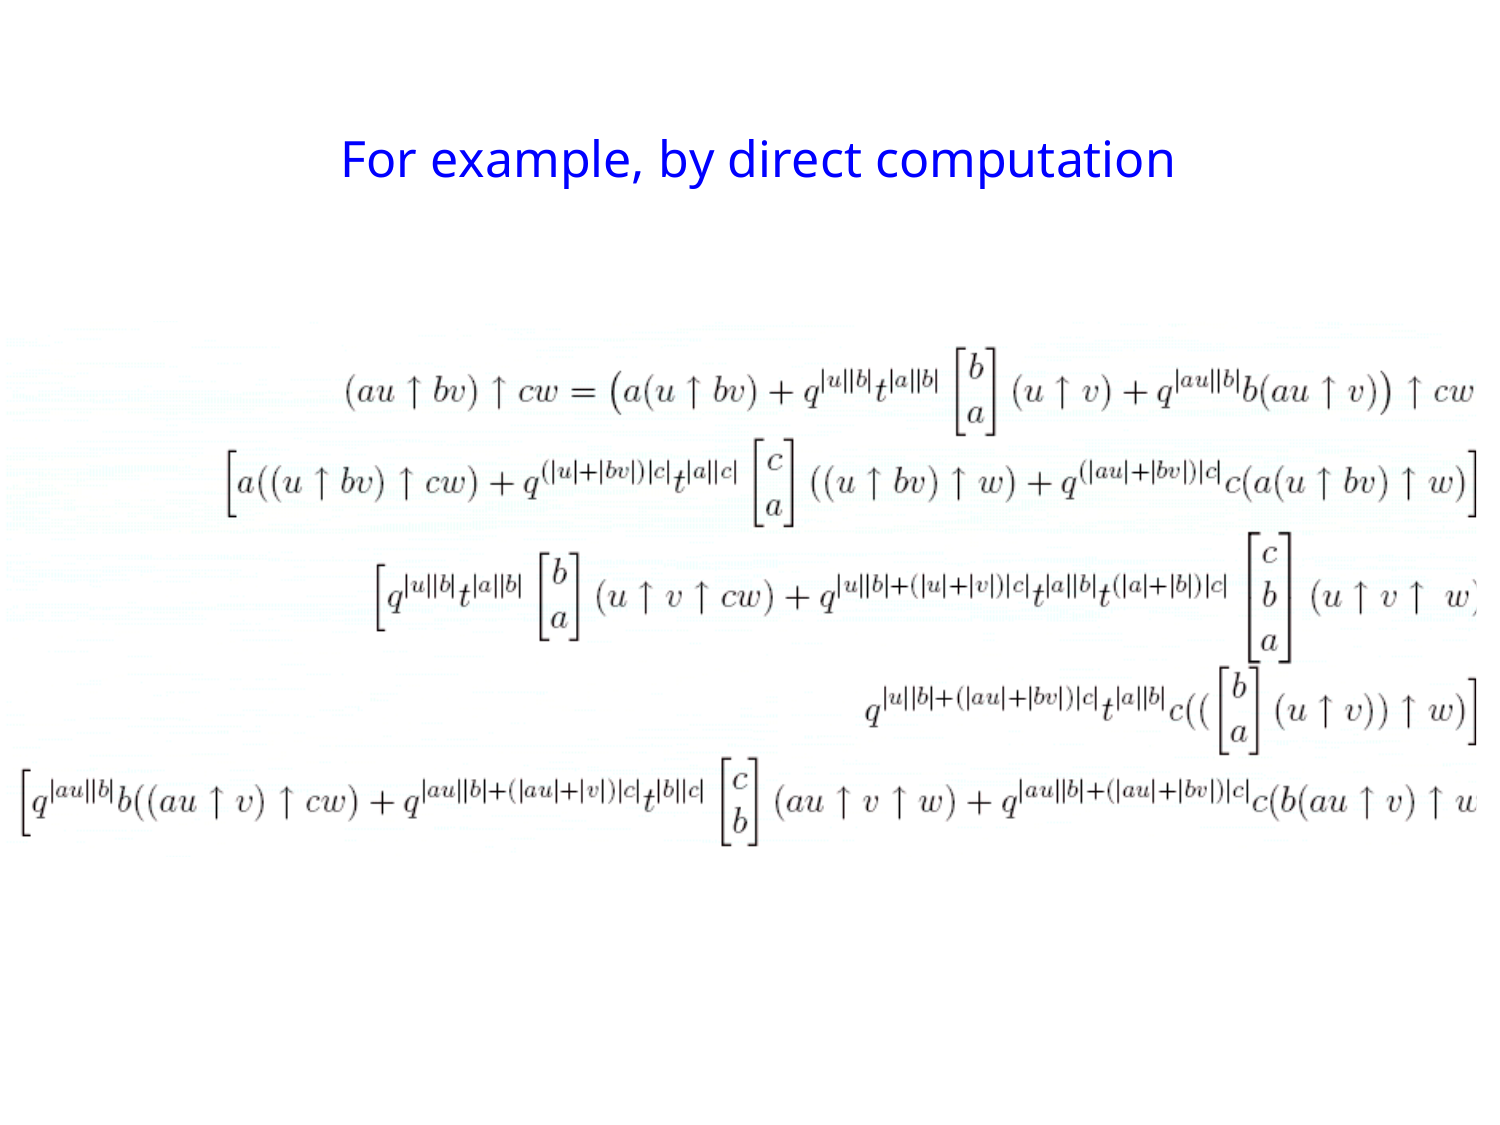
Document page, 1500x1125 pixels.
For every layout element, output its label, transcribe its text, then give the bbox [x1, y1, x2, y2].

text_box For example, by direct computation [122, 118, 1395, 194]
picture [5, 321, 1477, 857]
